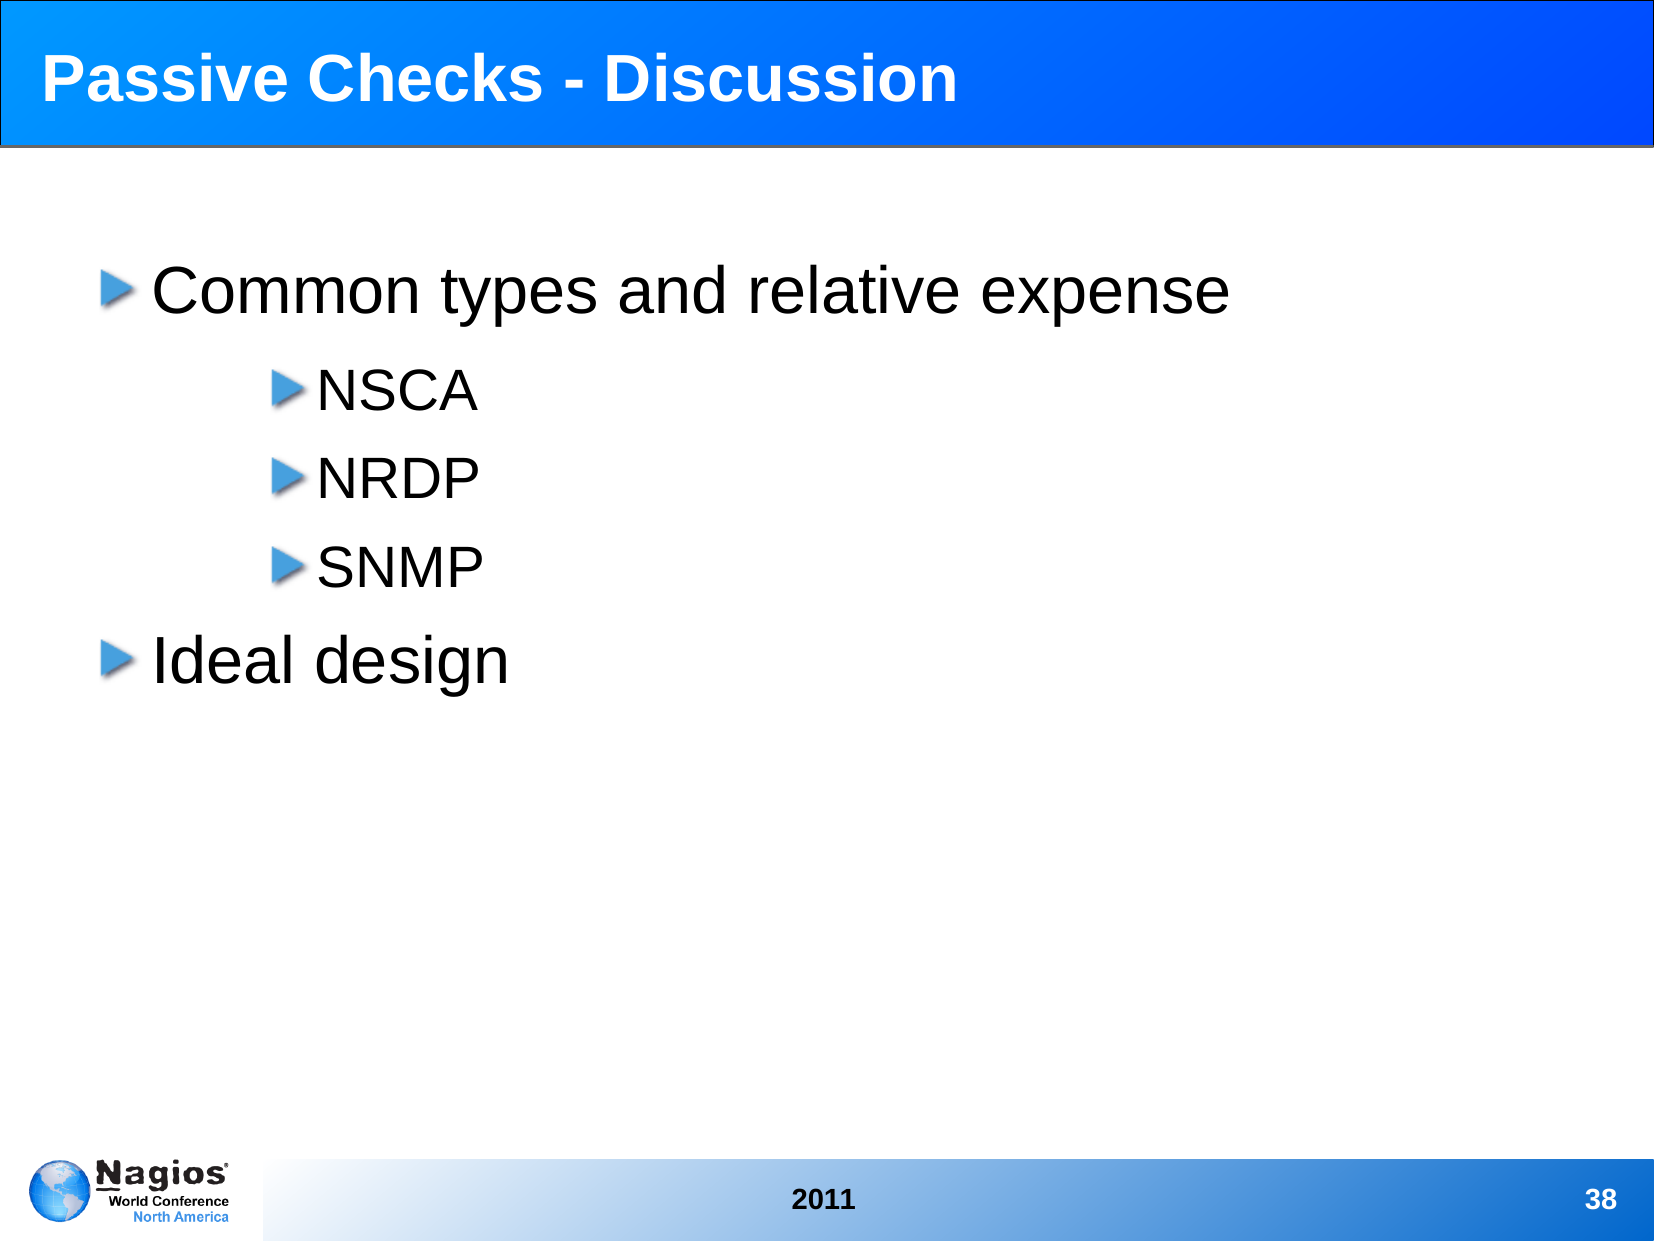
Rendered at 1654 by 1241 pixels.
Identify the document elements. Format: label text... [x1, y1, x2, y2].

title Passive Checks - Discussion [41, 29, 1248, 127]
list Common types and relative expense NSCA NRDP SNMP Ideal design [80, 253, 1569, 1072]
picture [29, 1159, 229, 1235]
